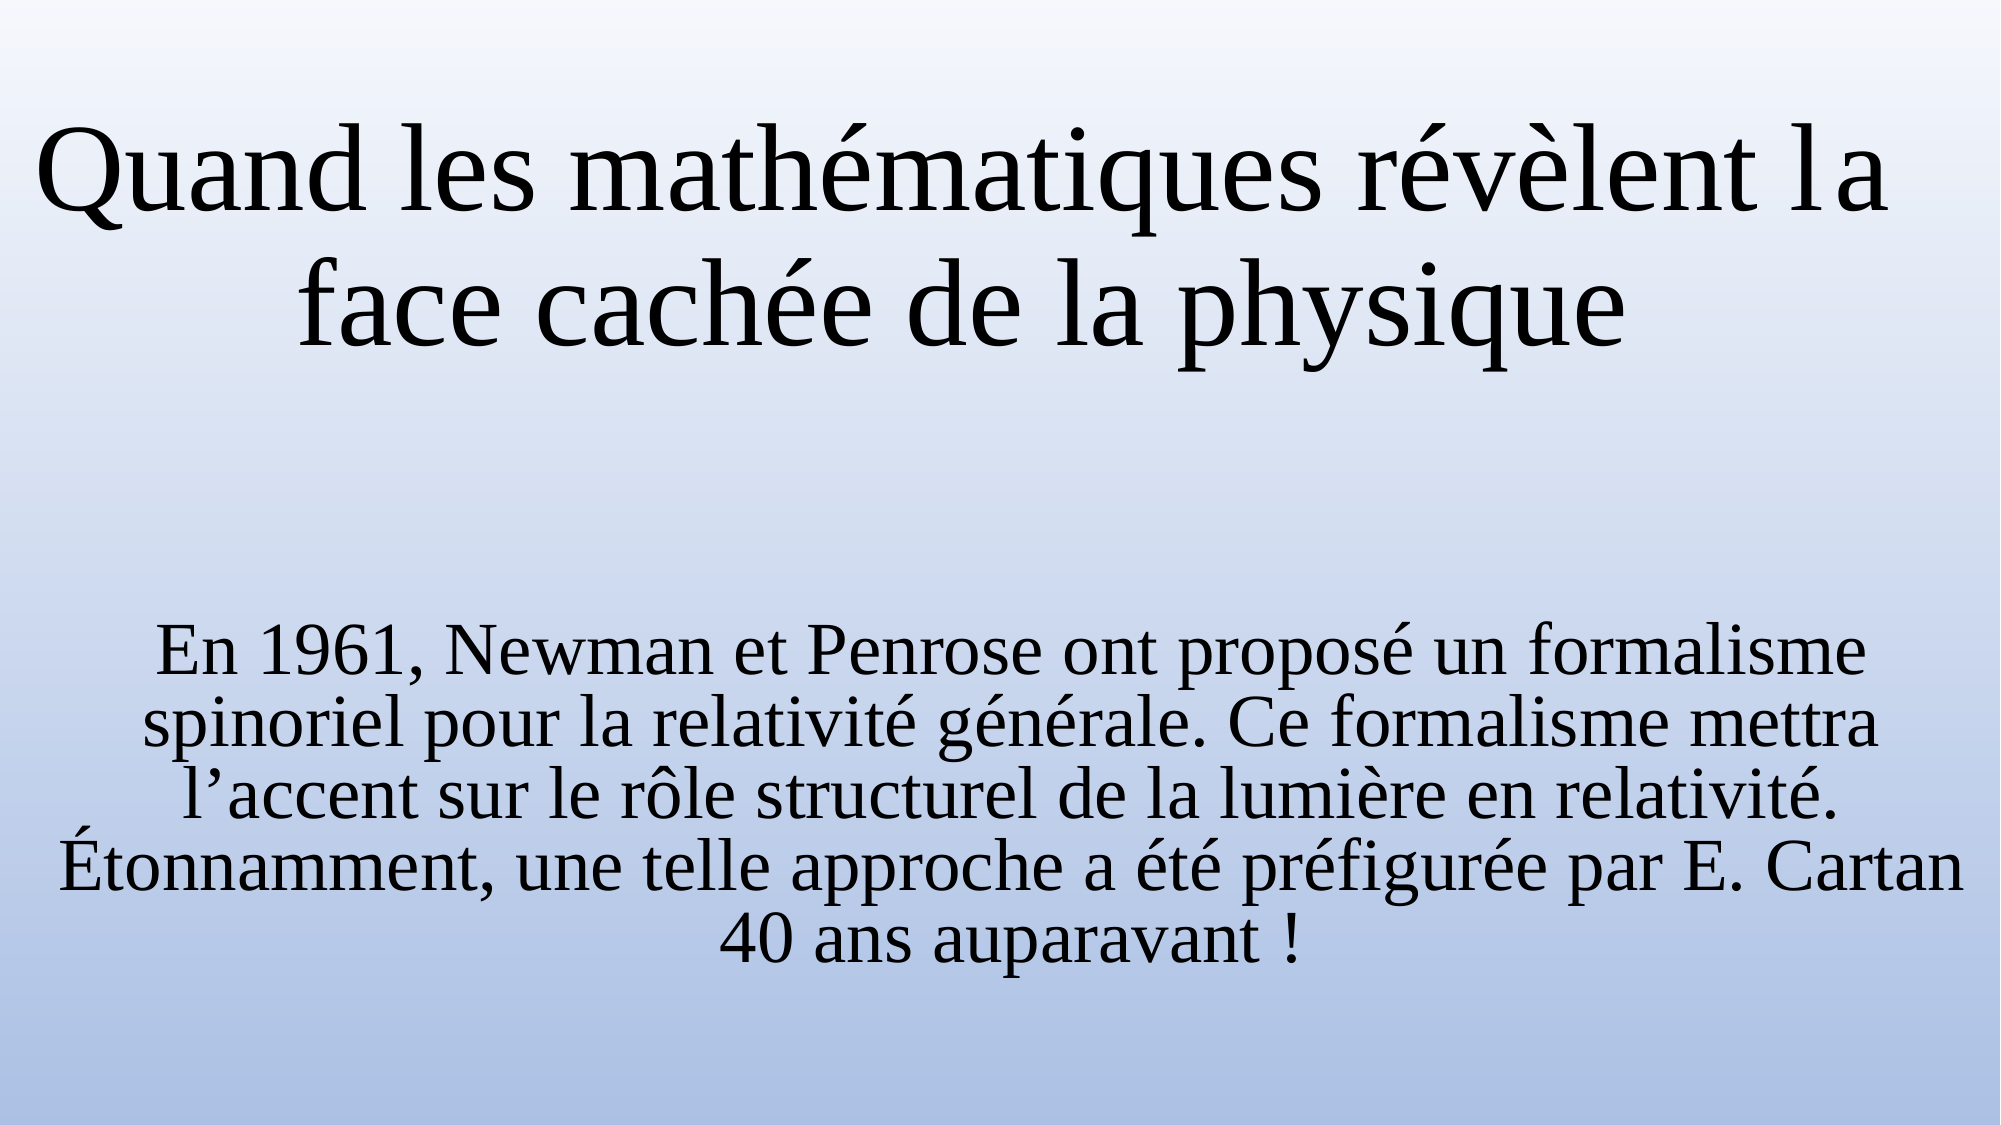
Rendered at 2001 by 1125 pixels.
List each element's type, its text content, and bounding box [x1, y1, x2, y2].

title Quand les mathématiques révèlent l a face cachée de la physique [0, 85, 1952, 381]
subtitle En 1961, Newman et Penrose ont proposé un formalisme spinoriel pour la relativité générale. Ce formalisme mettra l’accent sur le rôle structurel de la lumière en relativité. Étonnamment, une telle approche a été préfigurée par E. Cartan 40 ans auparavant ! [24, 609, 2000, 1098]
